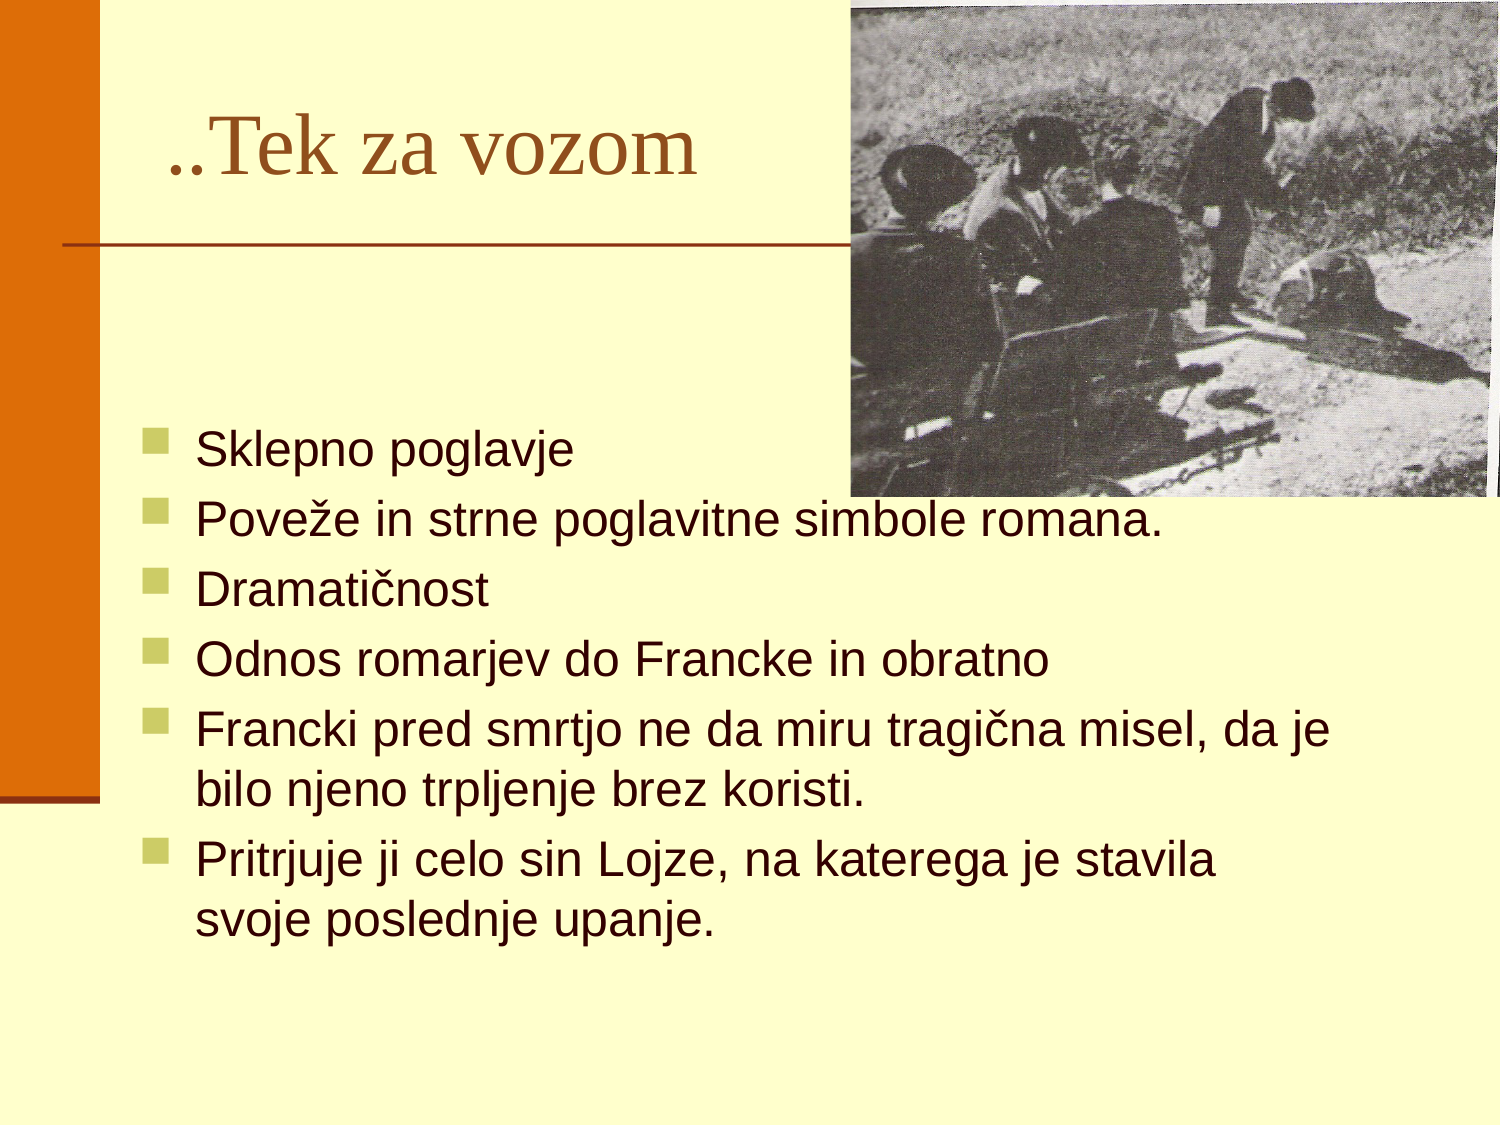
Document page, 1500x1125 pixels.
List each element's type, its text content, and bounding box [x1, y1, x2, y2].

picture [850, 0, 1500, 497]
list Sklepno poglavje Poveže in strne poglavitne simbole romana. Dramatičnost Odnos romarjev do Francke in obratno Francki pred smrtjo ne da miru tragična misel, da je bilo njeno trpljenje brez koristi. Pritrjuje ji celo sin Lojze, na katerega je stavila svoje poslednje upanje. [123, 408, 1362, 1059]
title ..Tek za vozom [150, 45, 850, 234]
